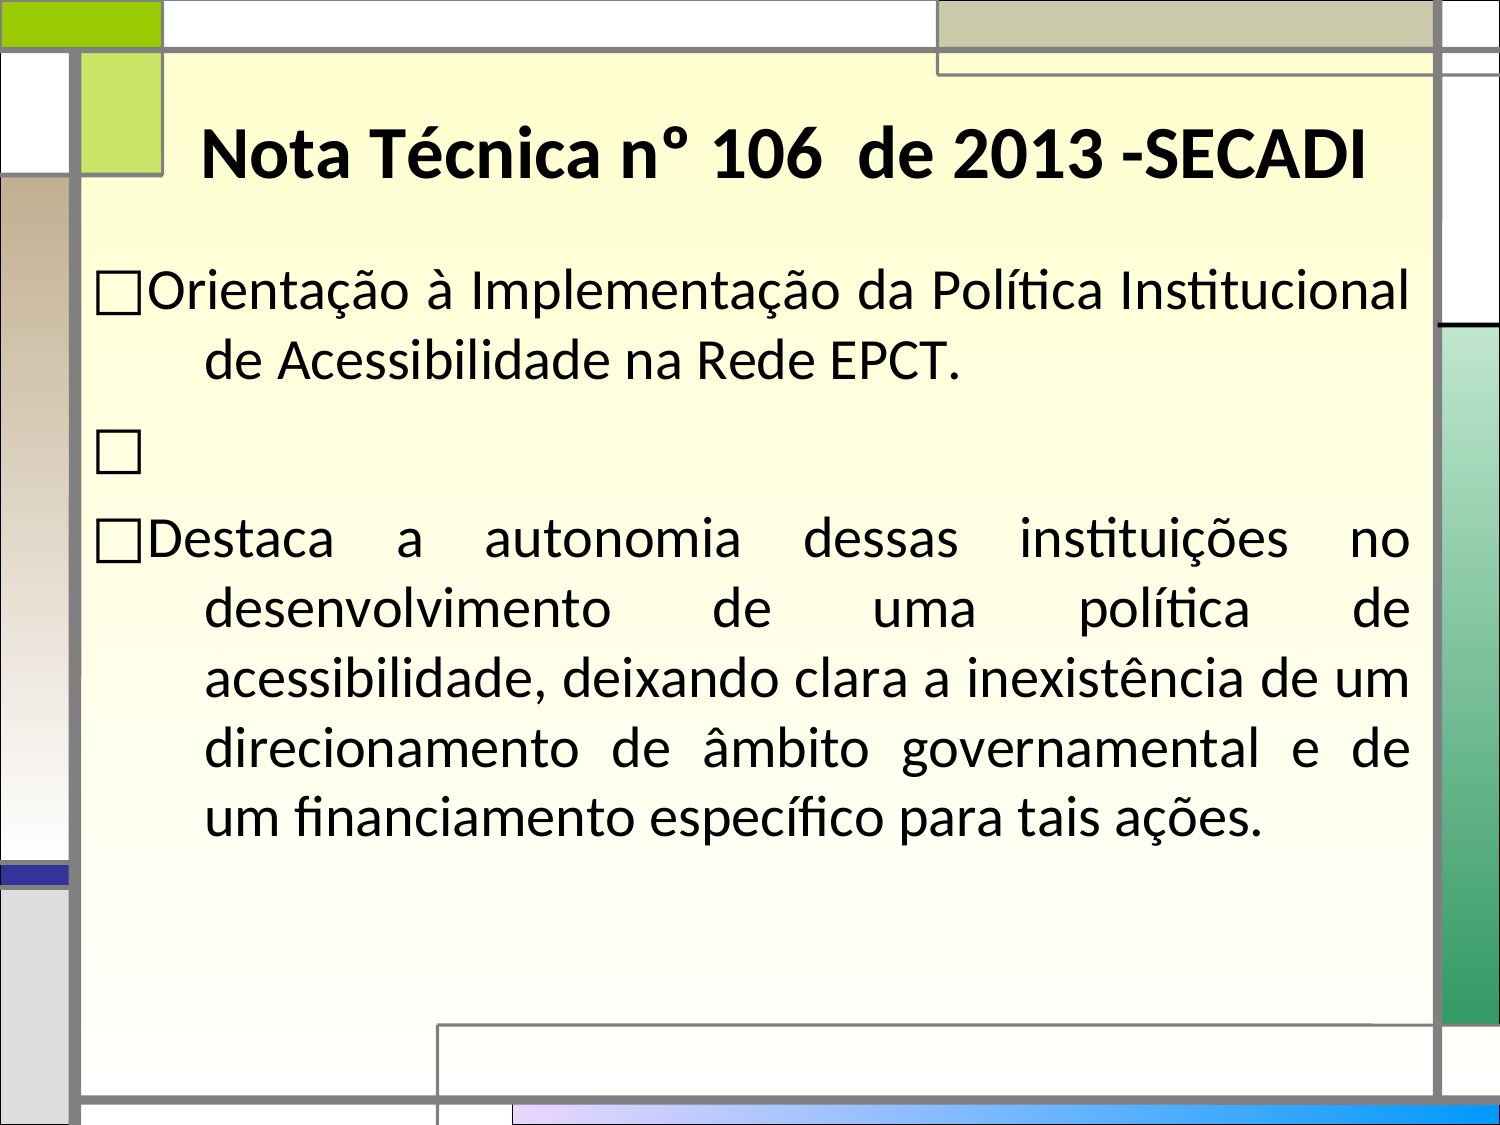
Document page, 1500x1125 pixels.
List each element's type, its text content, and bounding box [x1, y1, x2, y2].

title Nota Técnica nº 106 de 2013 -SECADI [147, 54, 1423, 243]
list Orientação à Implementação da Política Institucional de Acessibilidade na Rede EPCT. Destaca a autonomia dessas instituições no desenvolvimento de uma política de acessibilidade, deixando clara a inexistência de um direcionamento de âmbito governamental e de um financiamento específico para tais ações. [76, 243, 1427, 986]
